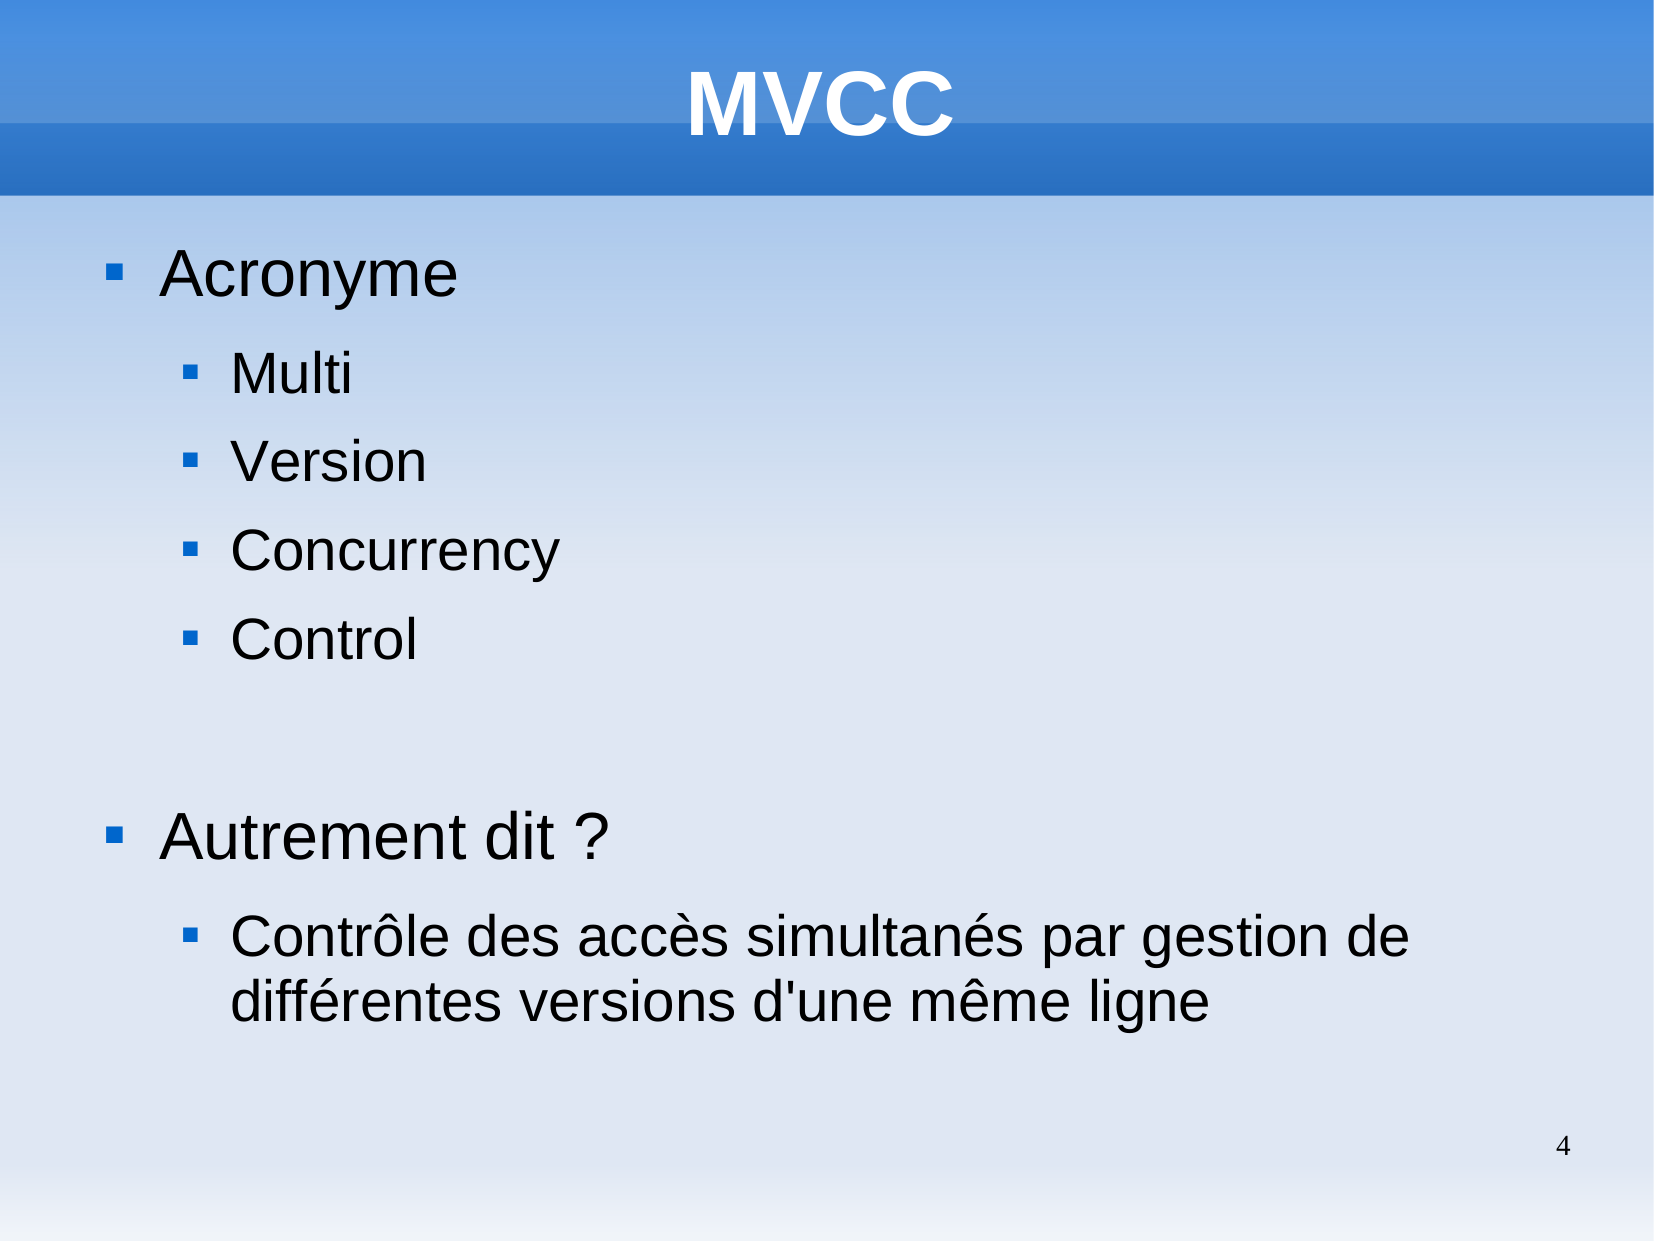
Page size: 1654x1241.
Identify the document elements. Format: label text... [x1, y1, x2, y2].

list Acronyme Multi Version Concurrency Control Autrement dit ? Contrôle des accès simultanés par gestion de différentes versions d'une même ligne [88, 236, 1577, 1055]
picture [0, 0, 1654, 1241]
title MVCC [76, 0, 1565, 208]
